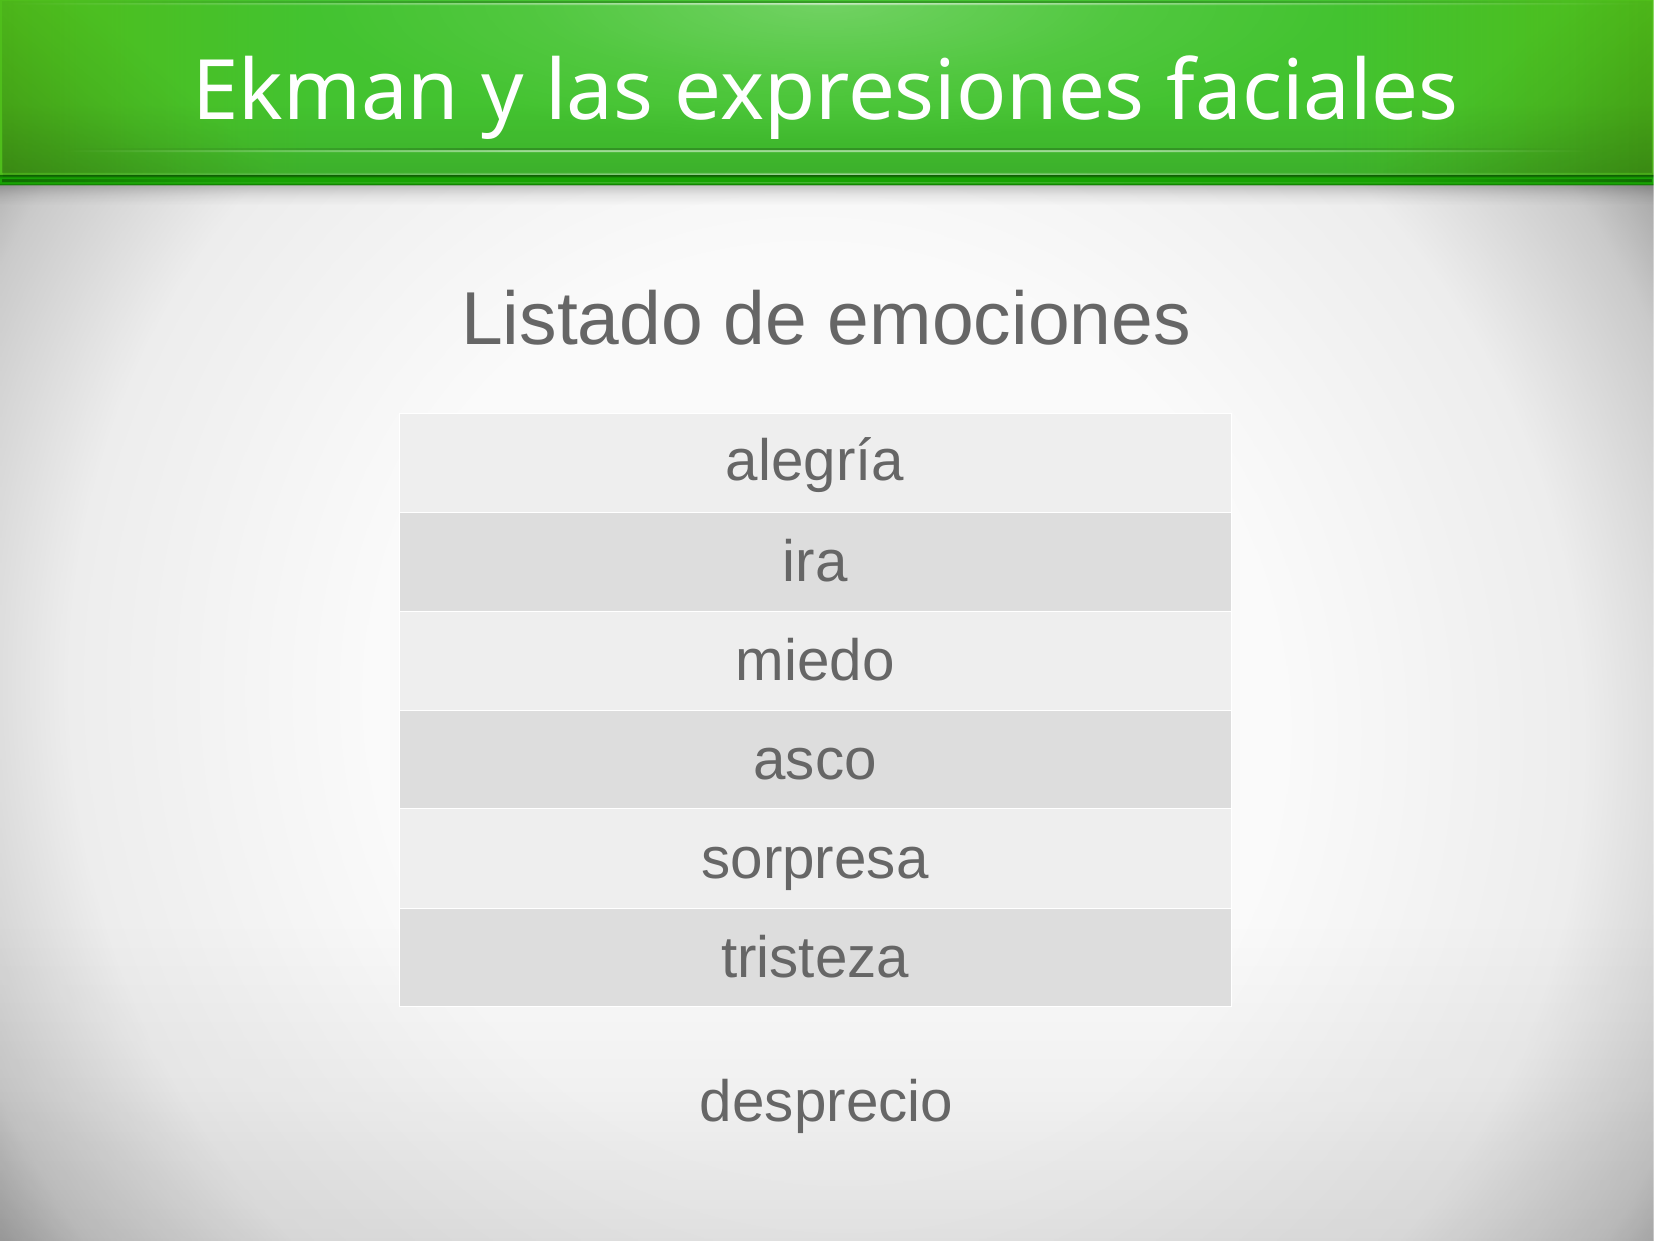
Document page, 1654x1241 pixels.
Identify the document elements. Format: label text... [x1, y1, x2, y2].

table_cell asco [400, 711, 1231, 808]
picture [0, 0, 1654, 1241]
text_box desprecio [685, 1062, 969, 1148]
table_cell tristeza [400, 909, 1231, 1006]
table_cell sorpresa [400, 809, 1231, 908]
title Ekman y las expresiones faciales [82, 17, 1571, 166]
table_cell miedo [400, 612, 1231, 710]
text_box Listado de emociones [82, 277, 1570, 368]
table_cell ira [400, 513, 1231, 611]
table_header alegría [400, 414, 1231, 512]
